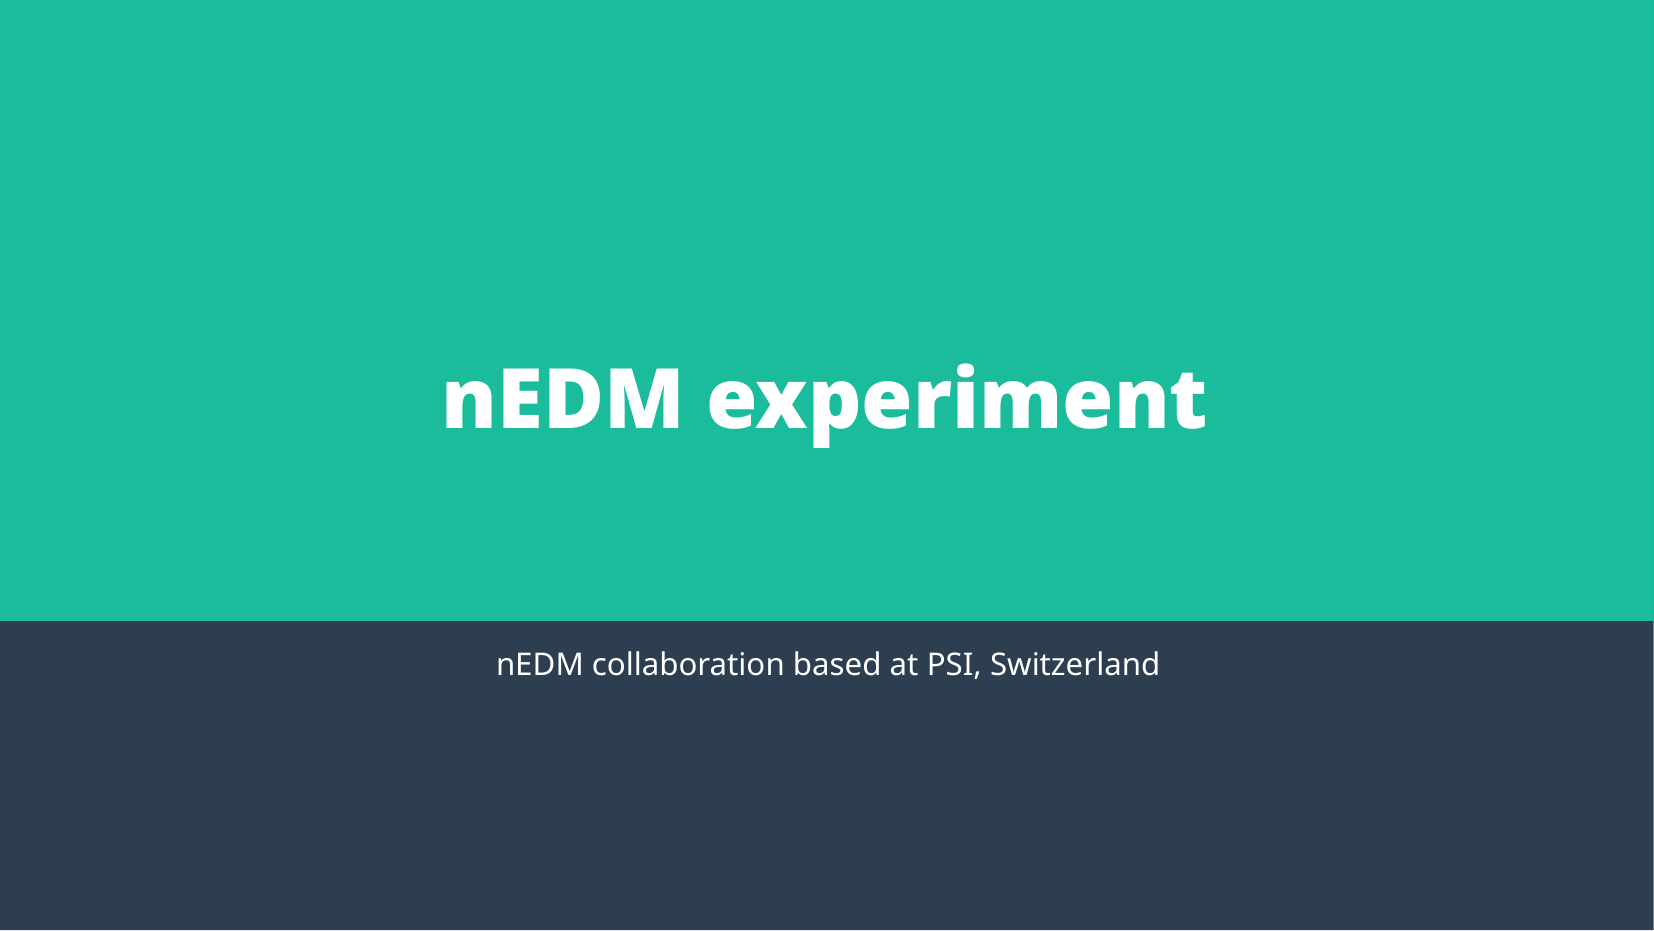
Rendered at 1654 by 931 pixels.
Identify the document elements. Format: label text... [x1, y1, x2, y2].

title nEDM experiment [3, 282, 1648, 401]
list nEDM collaboration based at PSI, Switzerland [29, 642, 1565, 886]
